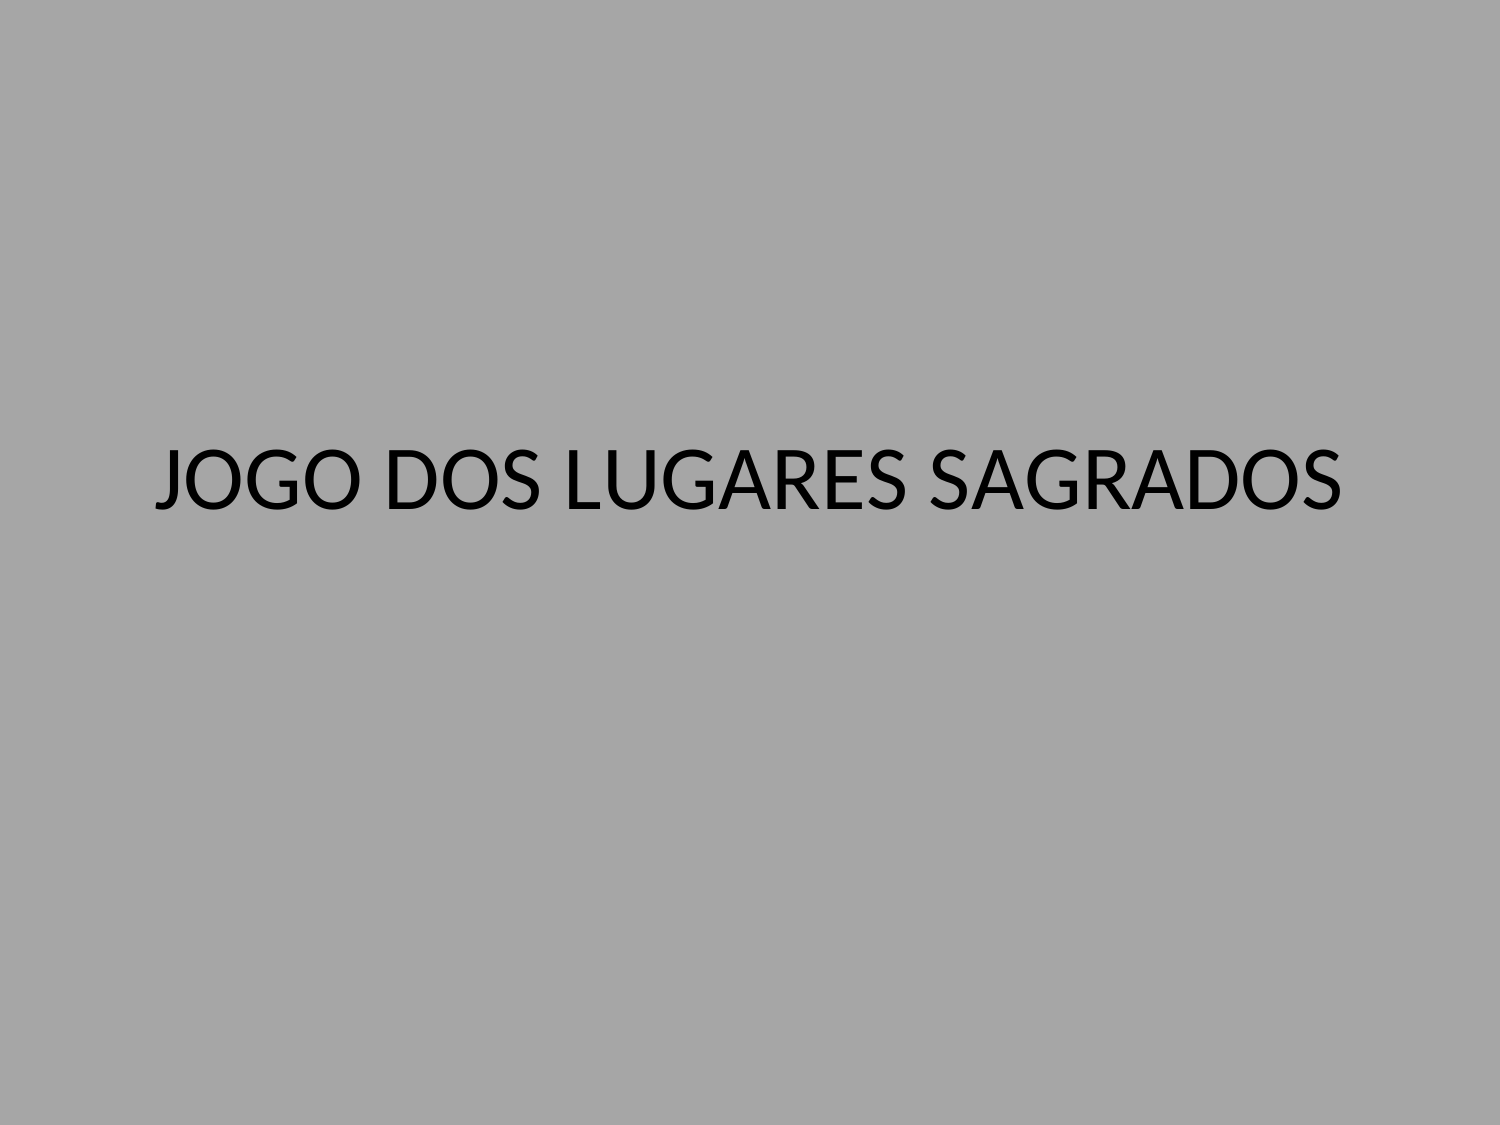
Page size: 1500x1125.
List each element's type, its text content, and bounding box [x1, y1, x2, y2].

title JOGO DOS LUGARES SAGRADOS [75, 206, 1426, 739]
